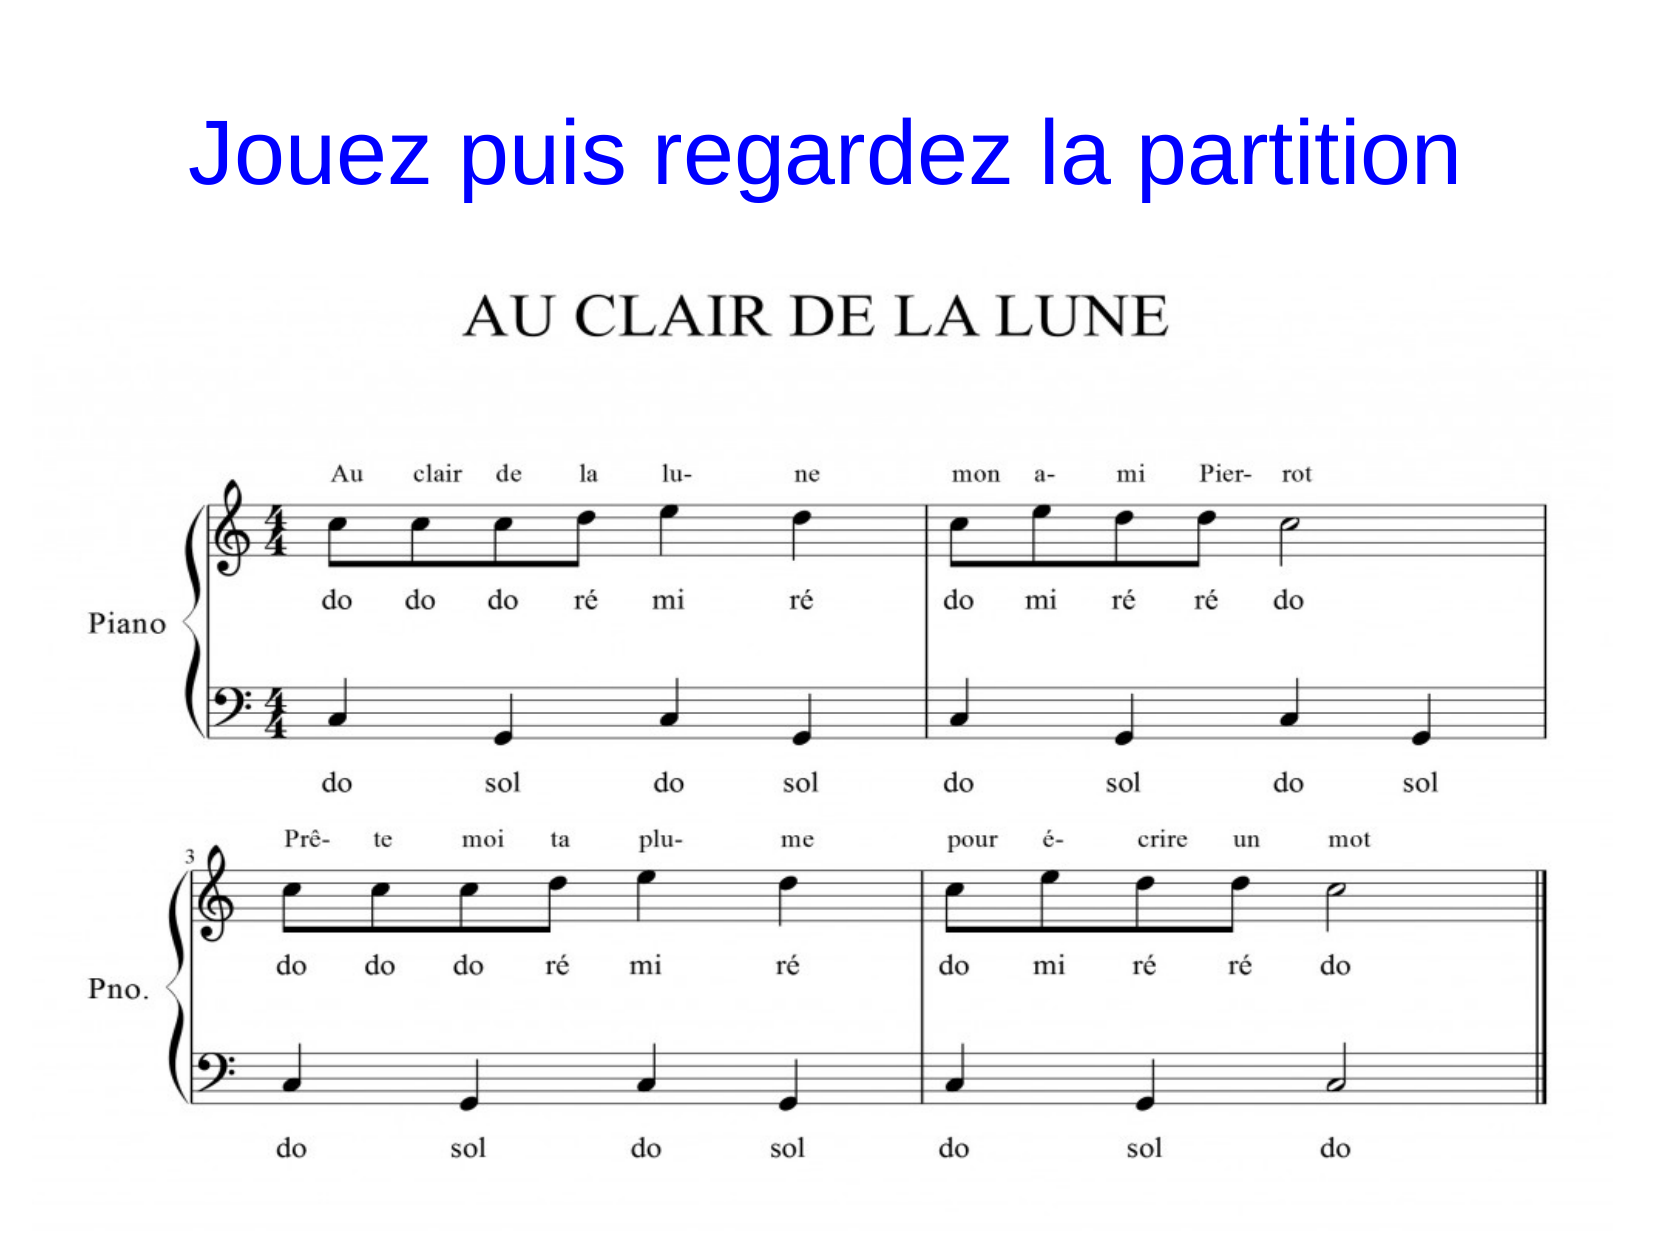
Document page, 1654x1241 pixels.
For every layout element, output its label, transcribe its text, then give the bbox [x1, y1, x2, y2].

title Jouez puis regardez la partition [82, 49, 1571, 255]
picture [32, 255, 1613, 1233]
